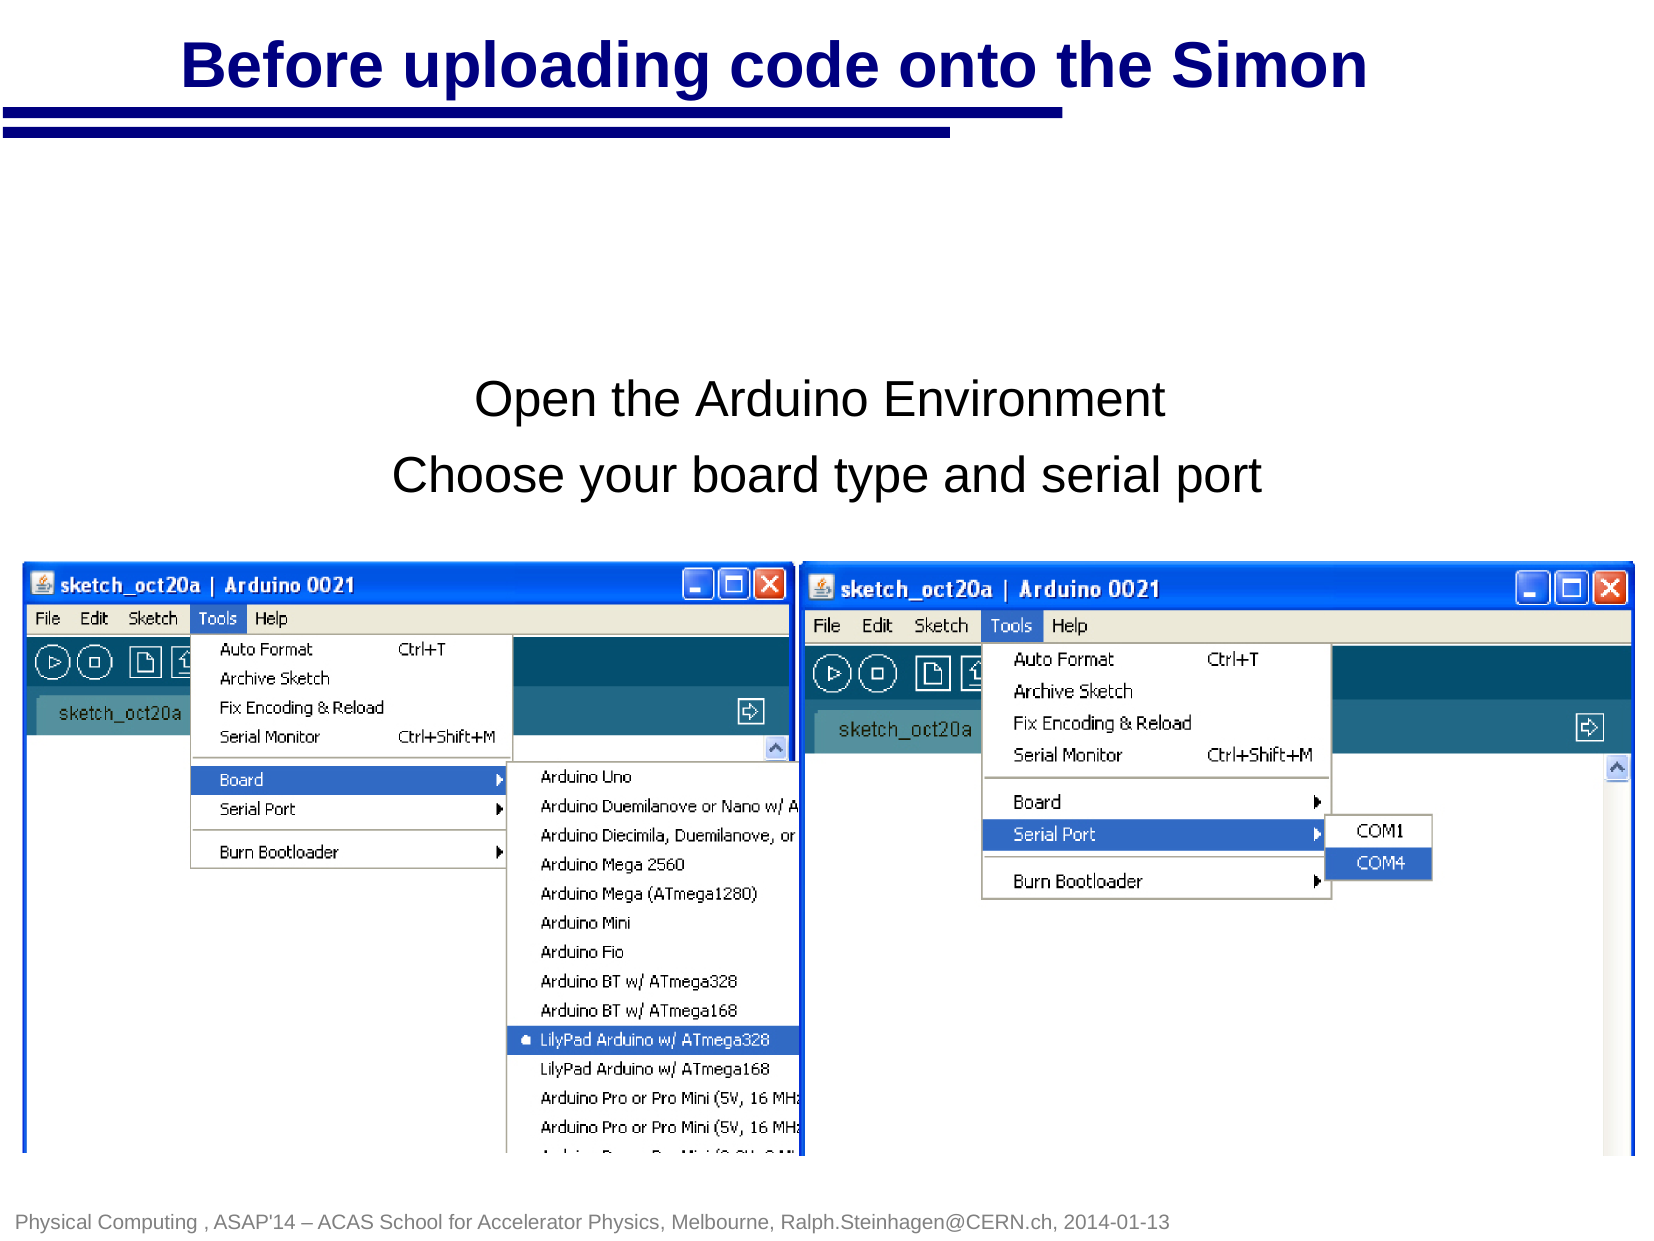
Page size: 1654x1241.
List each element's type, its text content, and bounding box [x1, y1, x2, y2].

list Open the Arduino Environment Choose your board type and serial port [124, 358, 1530, 561]
picture [20, 561, 1635, 1156]
title Before uploading code onto the Simon [165, 0, 1497, 124]
